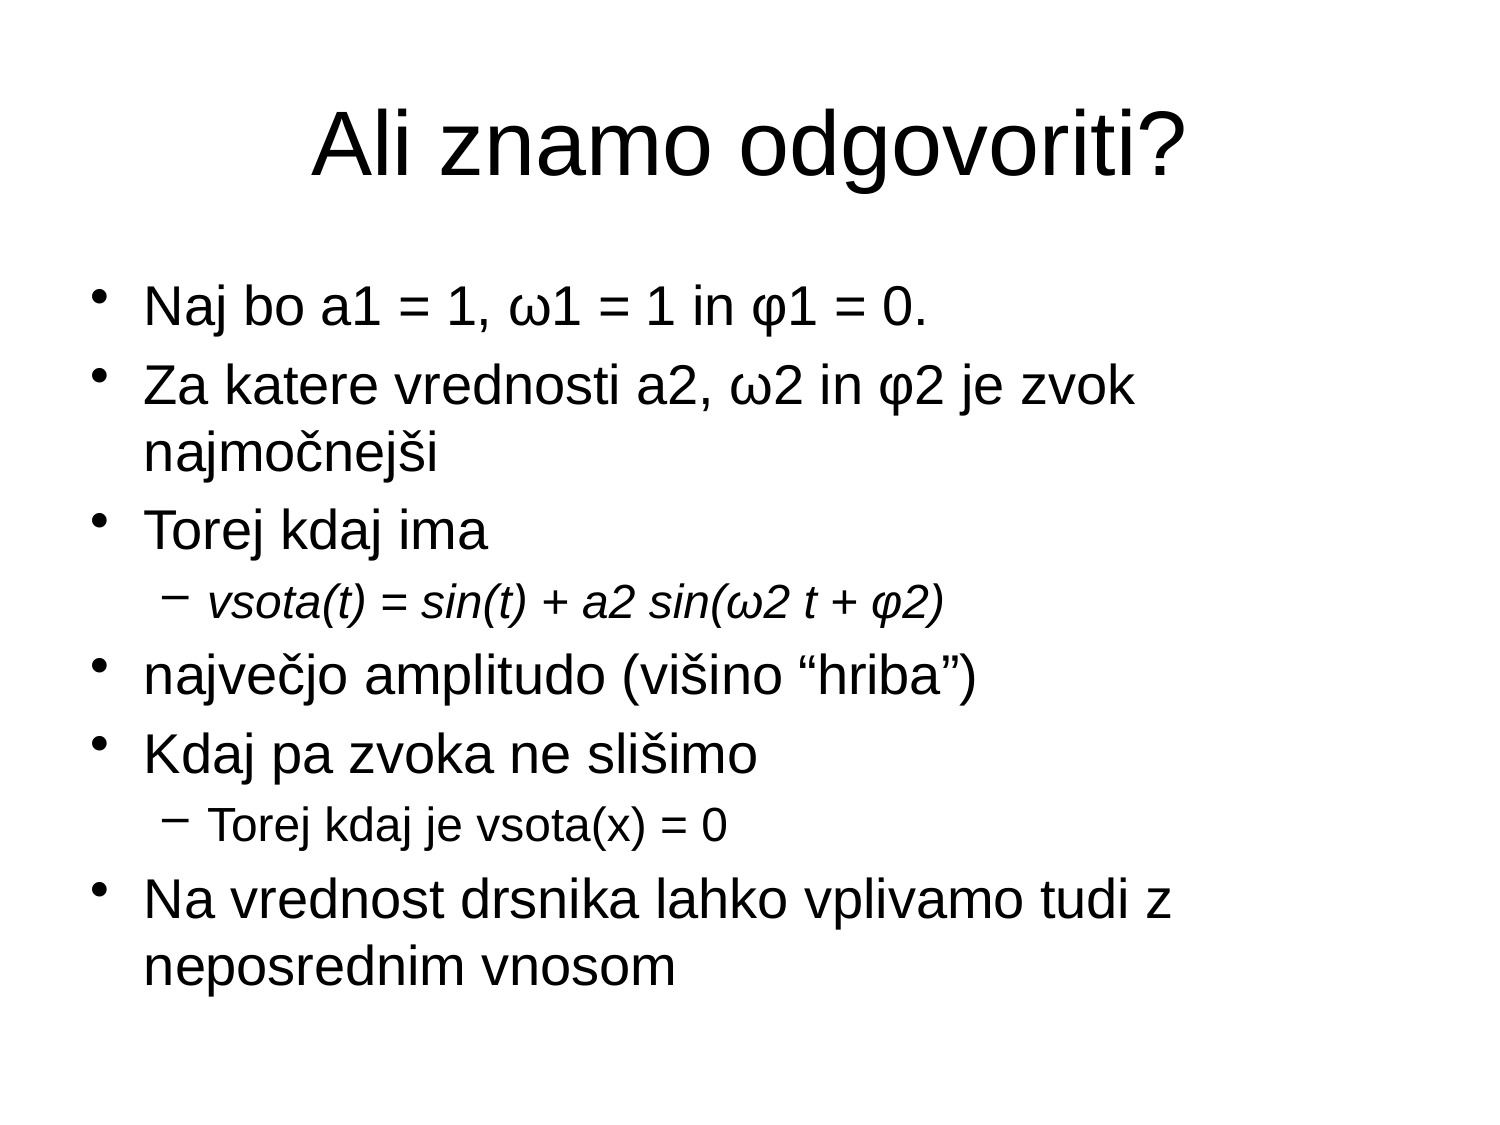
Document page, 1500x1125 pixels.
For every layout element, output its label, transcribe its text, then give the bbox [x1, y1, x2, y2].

title Ali znamo odgovoriti? [75, 45, 1425, 233]
list Naj bo a1 = 1, ω1 = 1 in φ1 = 0. Za katere vrednosti a2, ω2 in φ2 je zvok najmočnejši Torej kdaj ima vsota(t) = sin(t) + a2 sin(ω2 t + φ2) največjo amplitudo (višino “hriba”) Kdaj pa zvoka ne slišimo Torej kdaj je vsota(x) = 0 Na vrednost drsnika lahko vplivamo tudi z neposrednim vnosom [75, 262, 1425, 1005]
